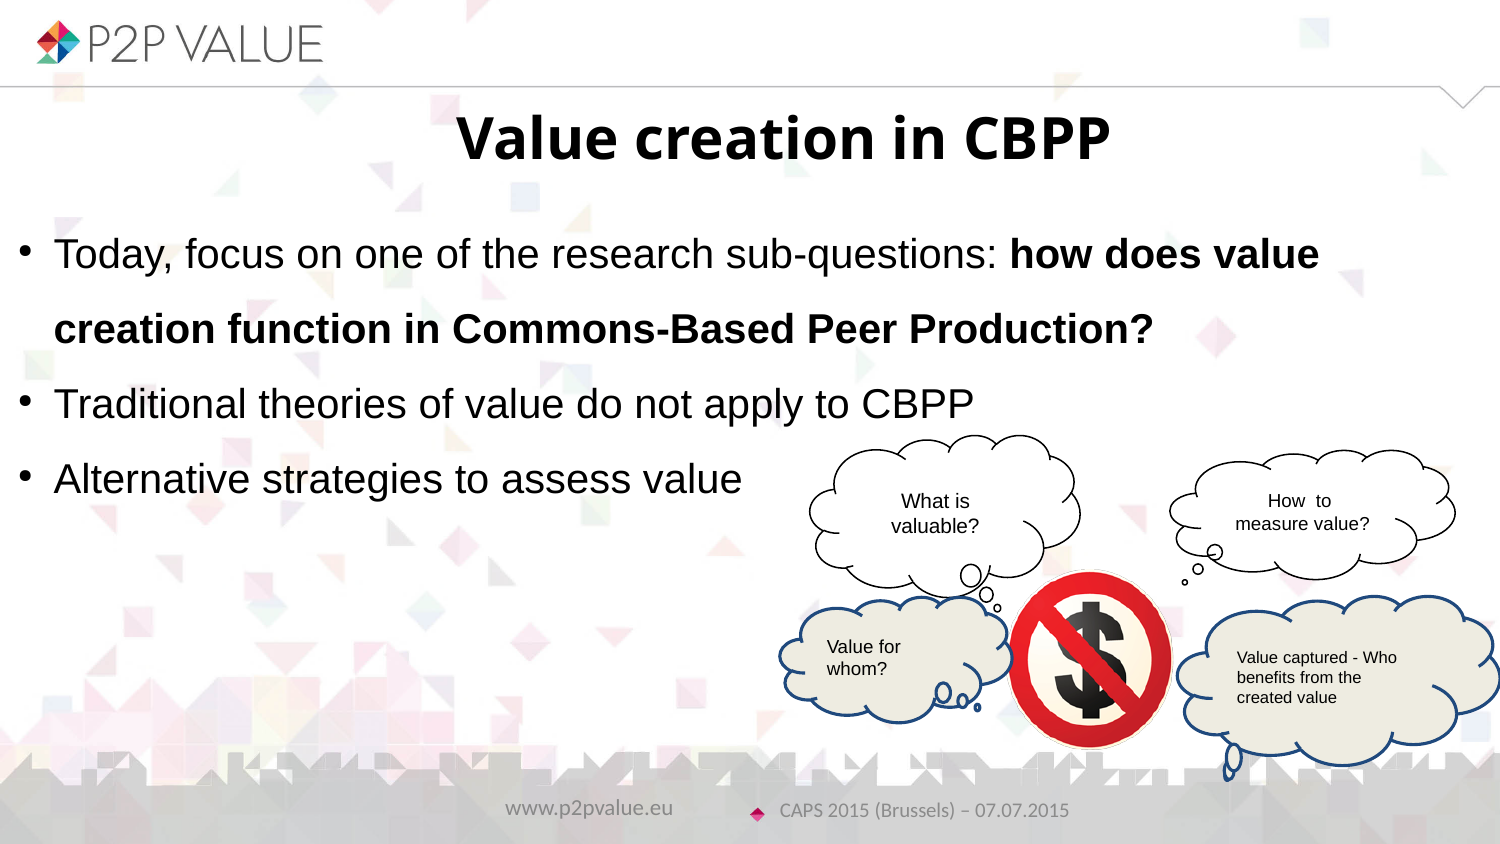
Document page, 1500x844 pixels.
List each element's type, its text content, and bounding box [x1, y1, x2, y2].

text_box CAPS 2015 (Brussels) – 07.07.2015 [766, 786, 1459, 832]
text_box www.p2pvalue.eu [499, 786, 718, 826]
text_box Today, focus on one of the research sub-questions: how does value creation function in Commons-Based Peer Production? Traditional theories of value do not apply to CBPP Alternative strategies to assess value [4, 195, 1486, 736]
title Value creation in CBPP [324, 92, 1246, 181]
text_box What is valuable? [809, 435, 1081, 598]
text_box How to measure value? [1169, 450, 1456, 580]
picture [0, 0, 1500, 844]
text_box Value for whom? [779, 597, 1013, 723]
text_box Value captured - Who benefits from the created value [1177, 596, 1500, 781]
